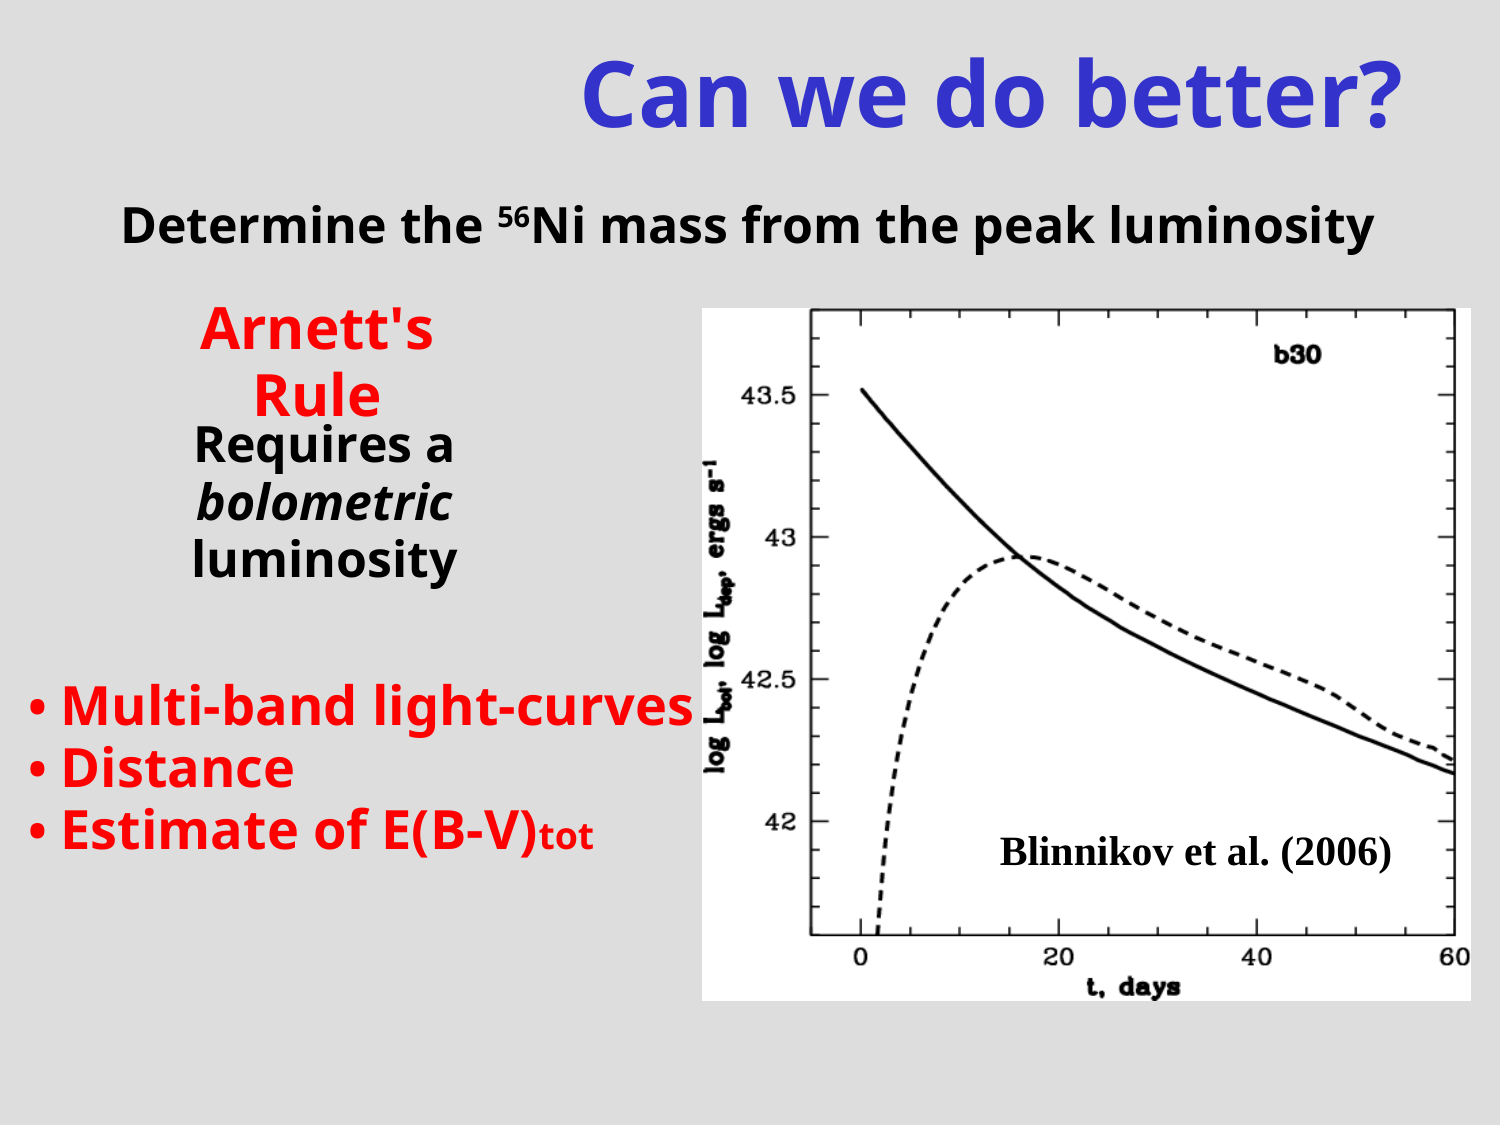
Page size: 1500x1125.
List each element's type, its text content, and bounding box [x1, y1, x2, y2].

text_box Requires a bolometric luminosity [91, 356, 559, 637]
text_box Can we do better? [495, 35, 1488, 157]
text_box Arnett's Rule [113, 321, 522, 356]
text_box • Multi-band light-curves • Distance • Estimate of E(B-V)tot [13, 637, 723, 901]
text_box Determine the 56Ni mass from the peak luminosity [14, 160, 1481, 293]
picture [702, 308, 1471, 1002]
text_box Blinnikov et al. (2006) [984, 816, 1408, 882]
